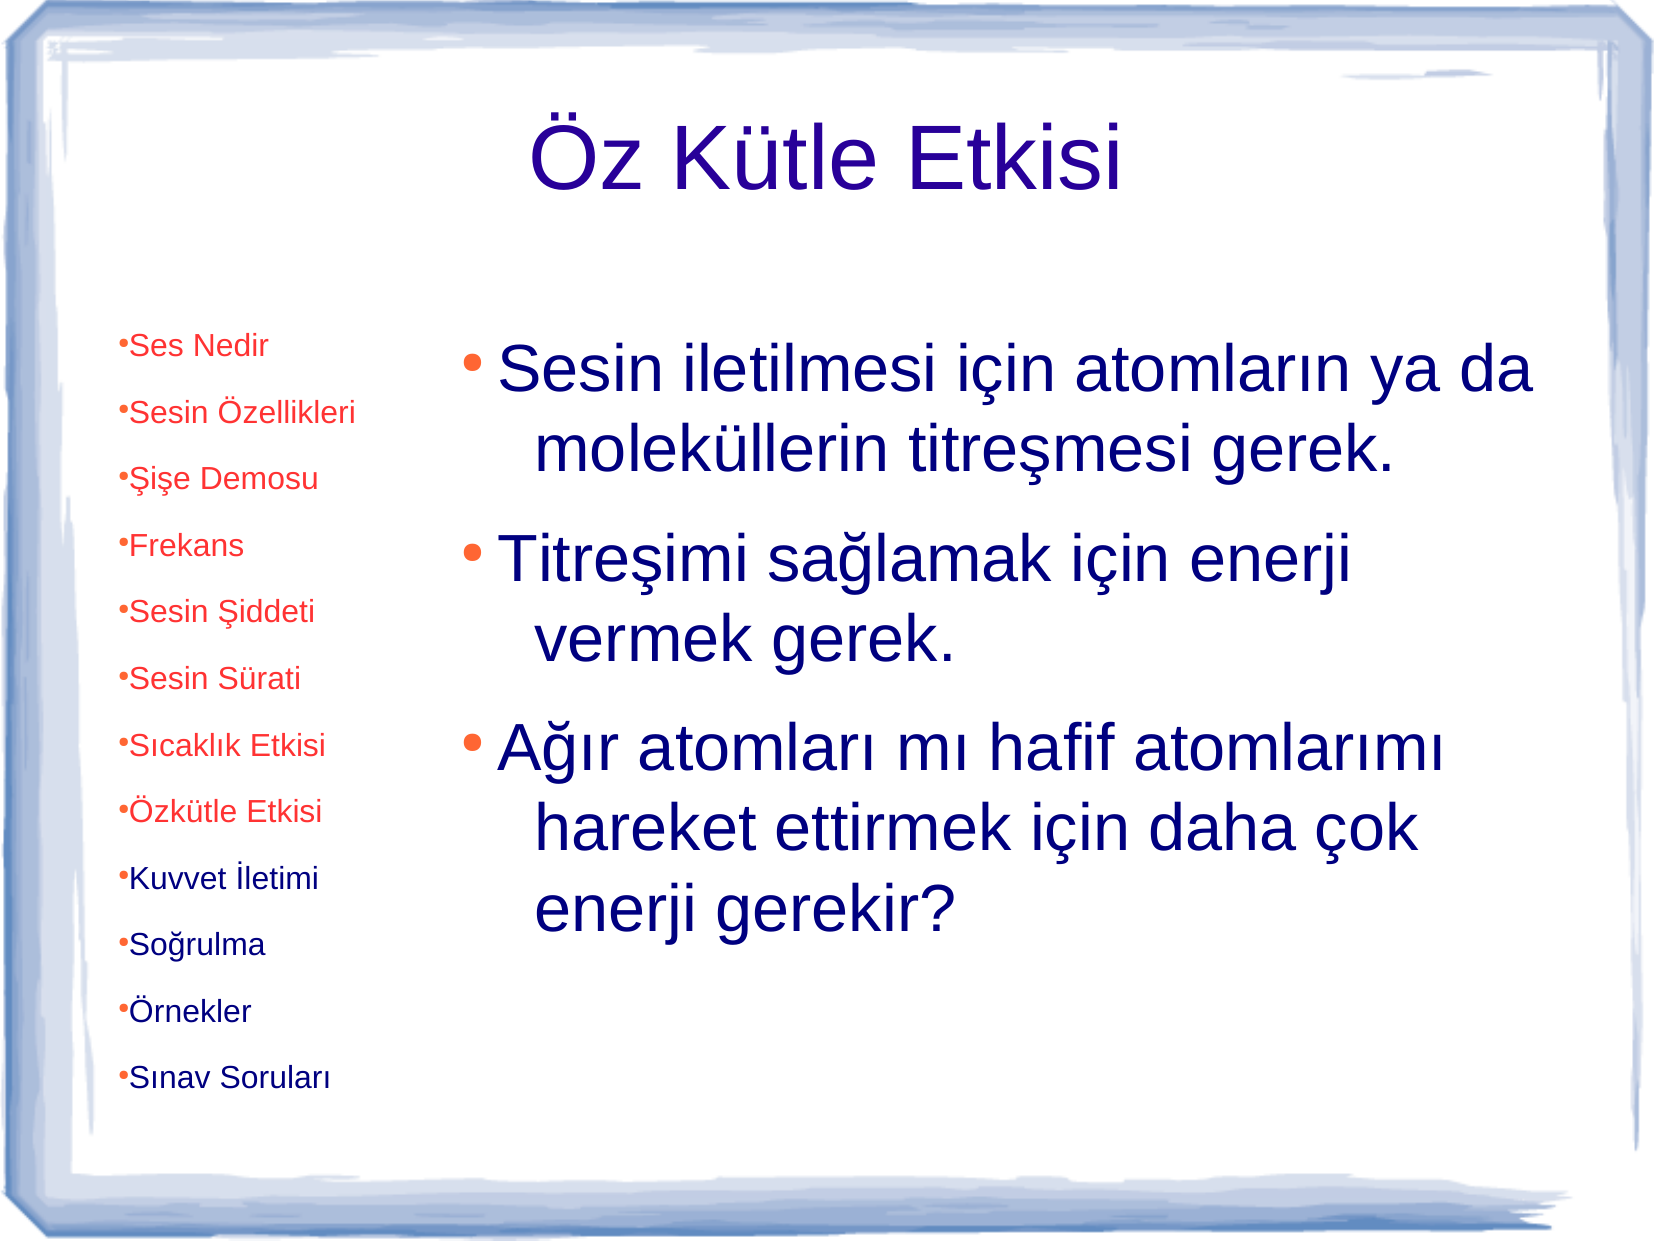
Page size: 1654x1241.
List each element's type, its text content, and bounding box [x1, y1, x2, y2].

title Öz Kütle Etkisi [82, 49, 1571, 257]
list Sesin iletilmesi için atomların ya da moleküllerin titreşmesi gerek. Titreşimi sağlamak için enerji vermek gerek. Ağır atomları mı hafif atomlarımı hareket ettirmek için daha çok enerji gerekir? [460, 324, 1572, 1004]
list Ses Nedir Sesin Özellikleri Şişe Demosu Frekans Sesin Şiddeti Sesin Sürati Sıcaklık Etkisi Özkütle Etkisi Kuvvet İletimi Soğrulma Örnekler Sınav Soruları [118, 324, 438, 1097]
